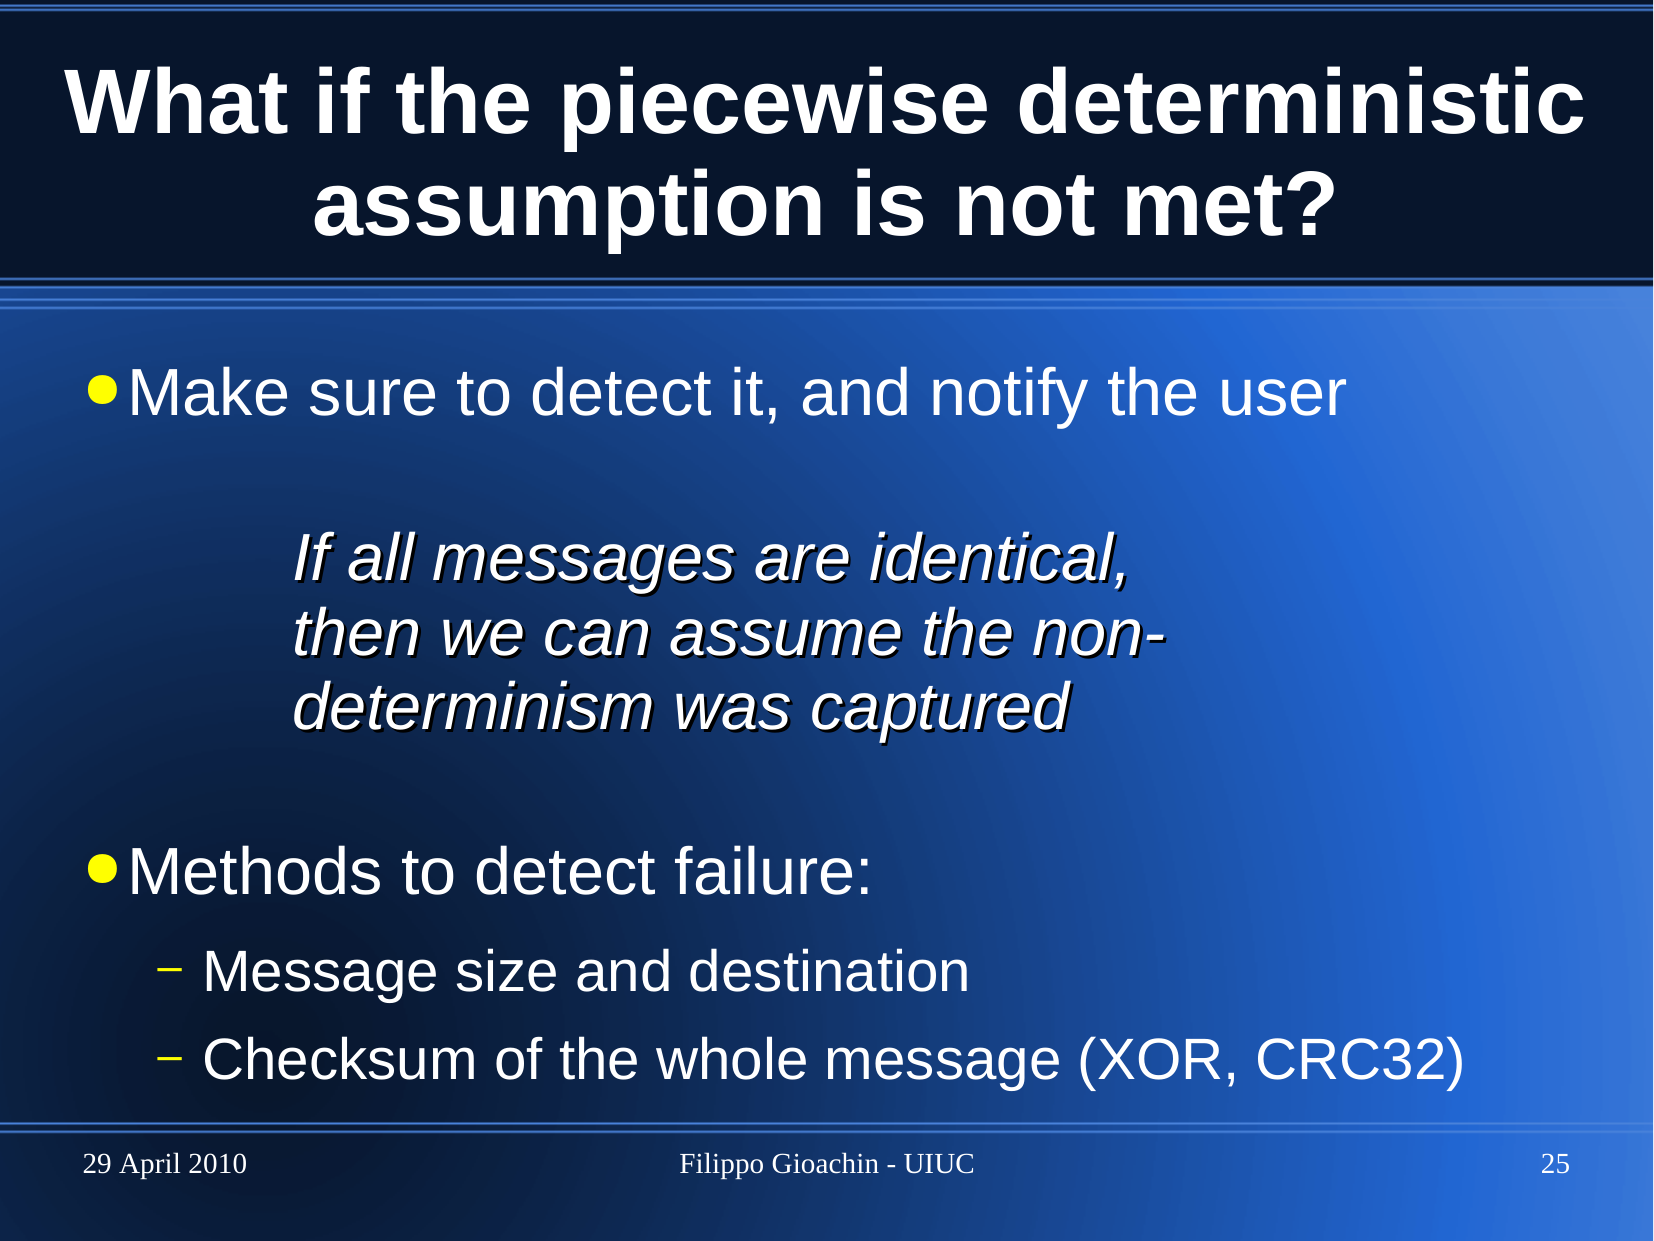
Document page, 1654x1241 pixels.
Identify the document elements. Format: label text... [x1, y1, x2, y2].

picture [0, 0, 1654, 1241]
title What if the piecewise deterministic assumption is not met? [62, 49, 1591, 257]
list Make sure to detect it, and notify the user If all messages are identical, then we can assume the non-determinism was captured Methods to detect failure: Message size and destination Checksum of the whole message (XOR, CRC32) [82, 355, 1571, 1160]
